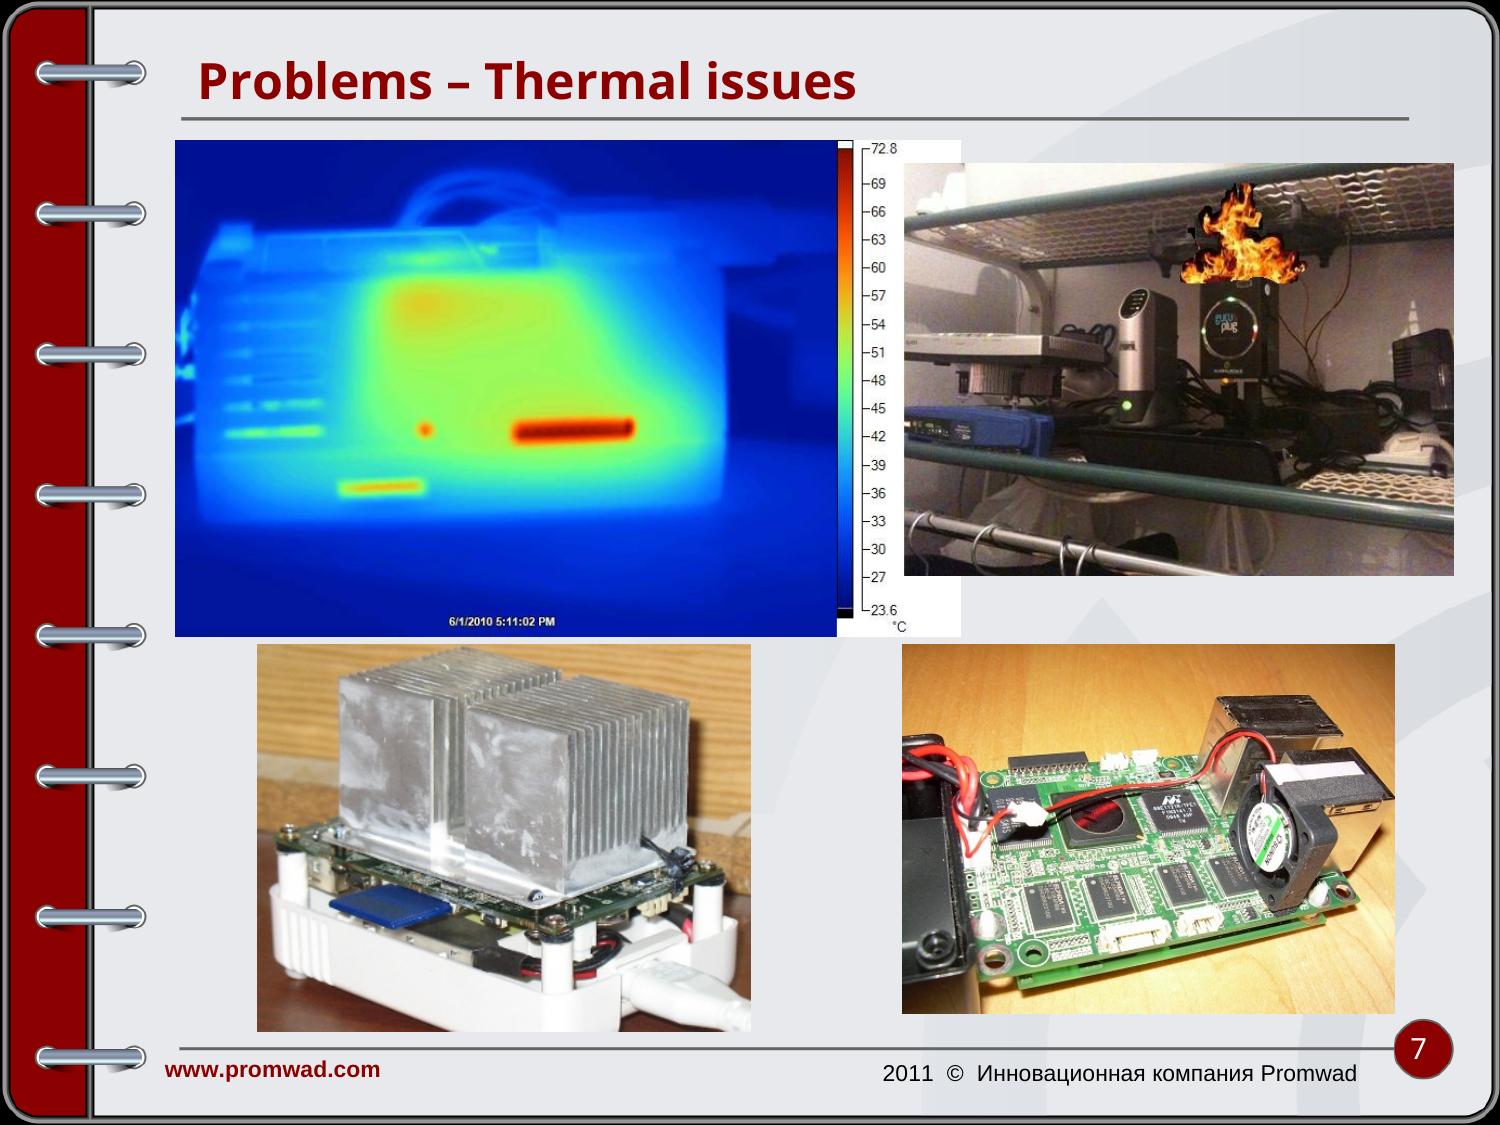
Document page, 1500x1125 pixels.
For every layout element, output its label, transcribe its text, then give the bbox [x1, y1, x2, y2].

text_box <number> [1332, 1023, 1500, 1079]
text_box 2011 © Инновационная компания Promwad [634, 1051, 1373, 1095]
text_box www.promwad.com [150, 1046, 405, 1090]
text_box Problems – Thermal issues [183, 45, 1400, 114]
picture [0, 0, 1500, 1125]
